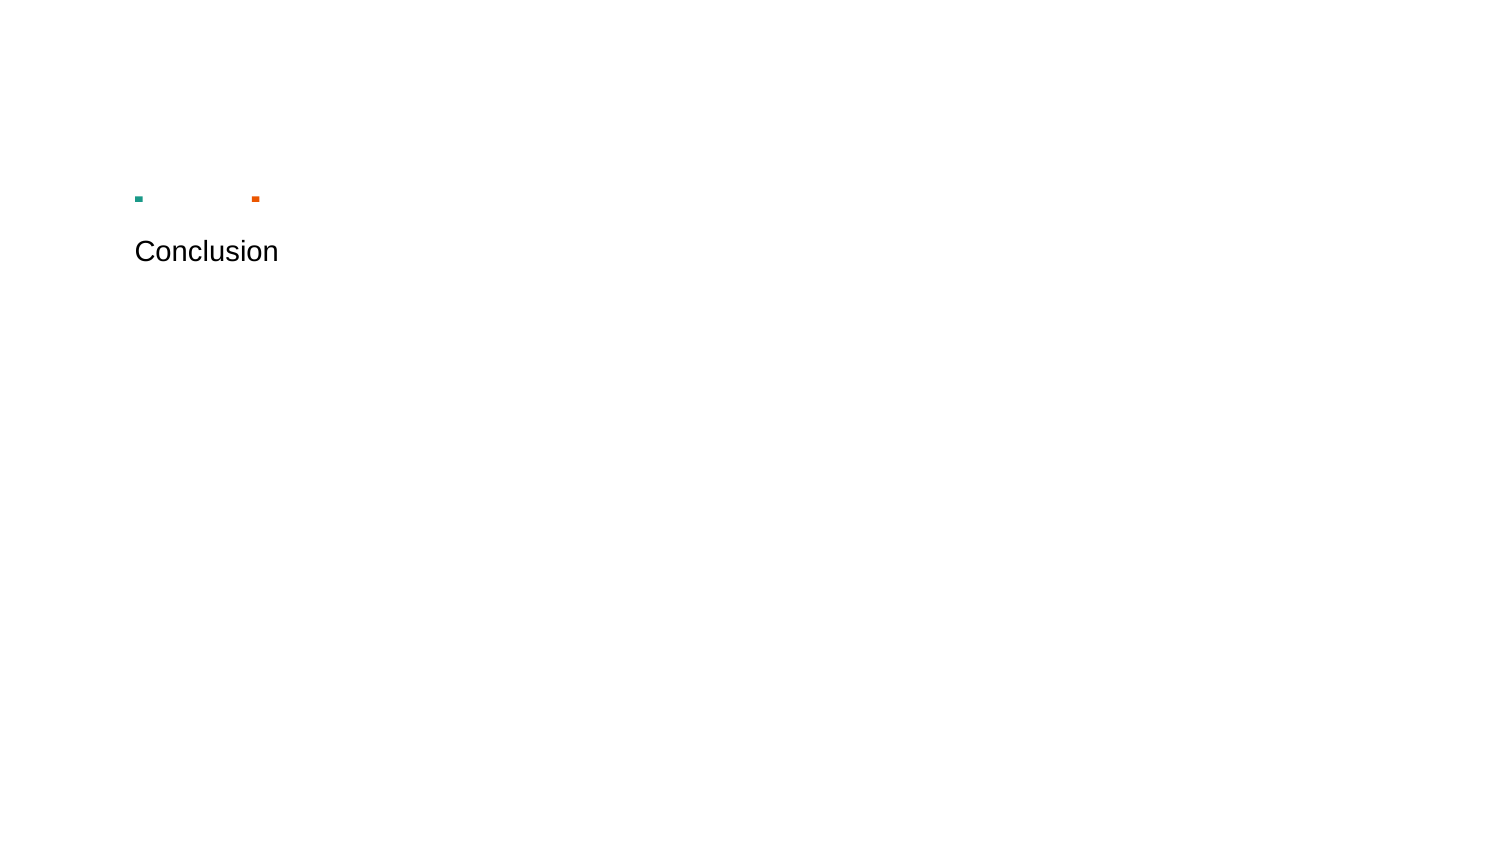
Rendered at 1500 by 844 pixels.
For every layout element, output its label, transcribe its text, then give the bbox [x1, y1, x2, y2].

title Conclusion [119, 216, 1381, 490]
